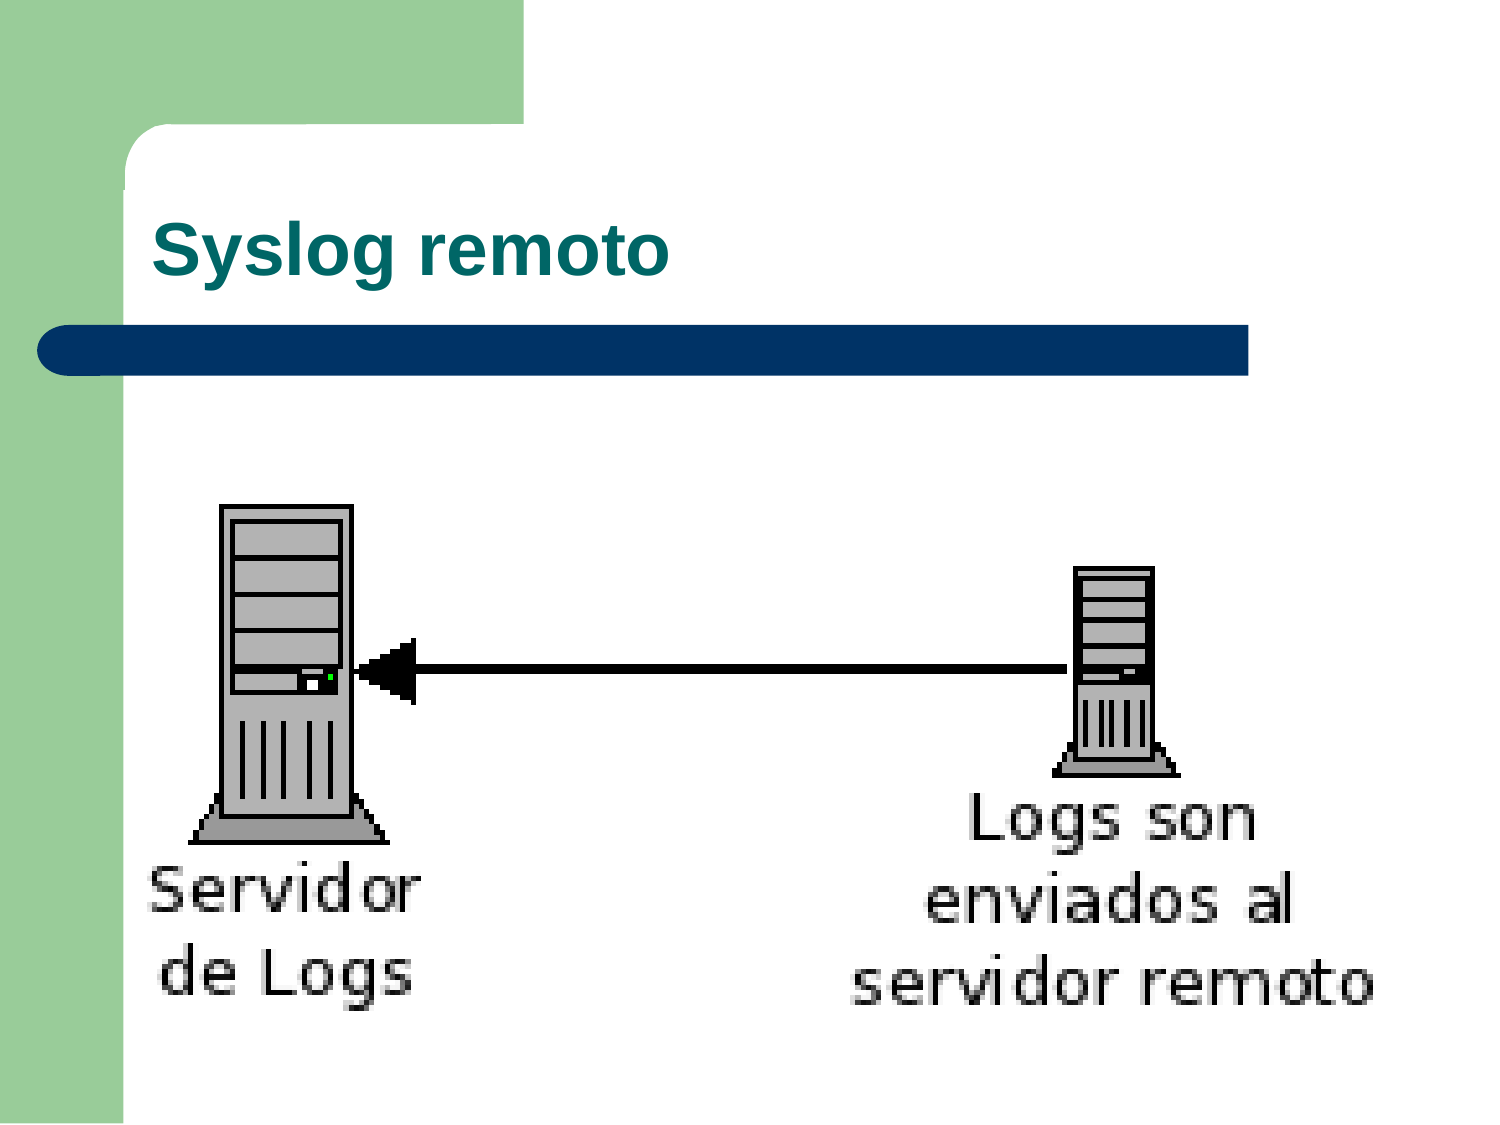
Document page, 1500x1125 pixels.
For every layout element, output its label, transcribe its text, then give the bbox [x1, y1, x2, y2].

picture [137, 499, 1399, 1038]
title Syslog remoto [136, 136, 1412, 300]
